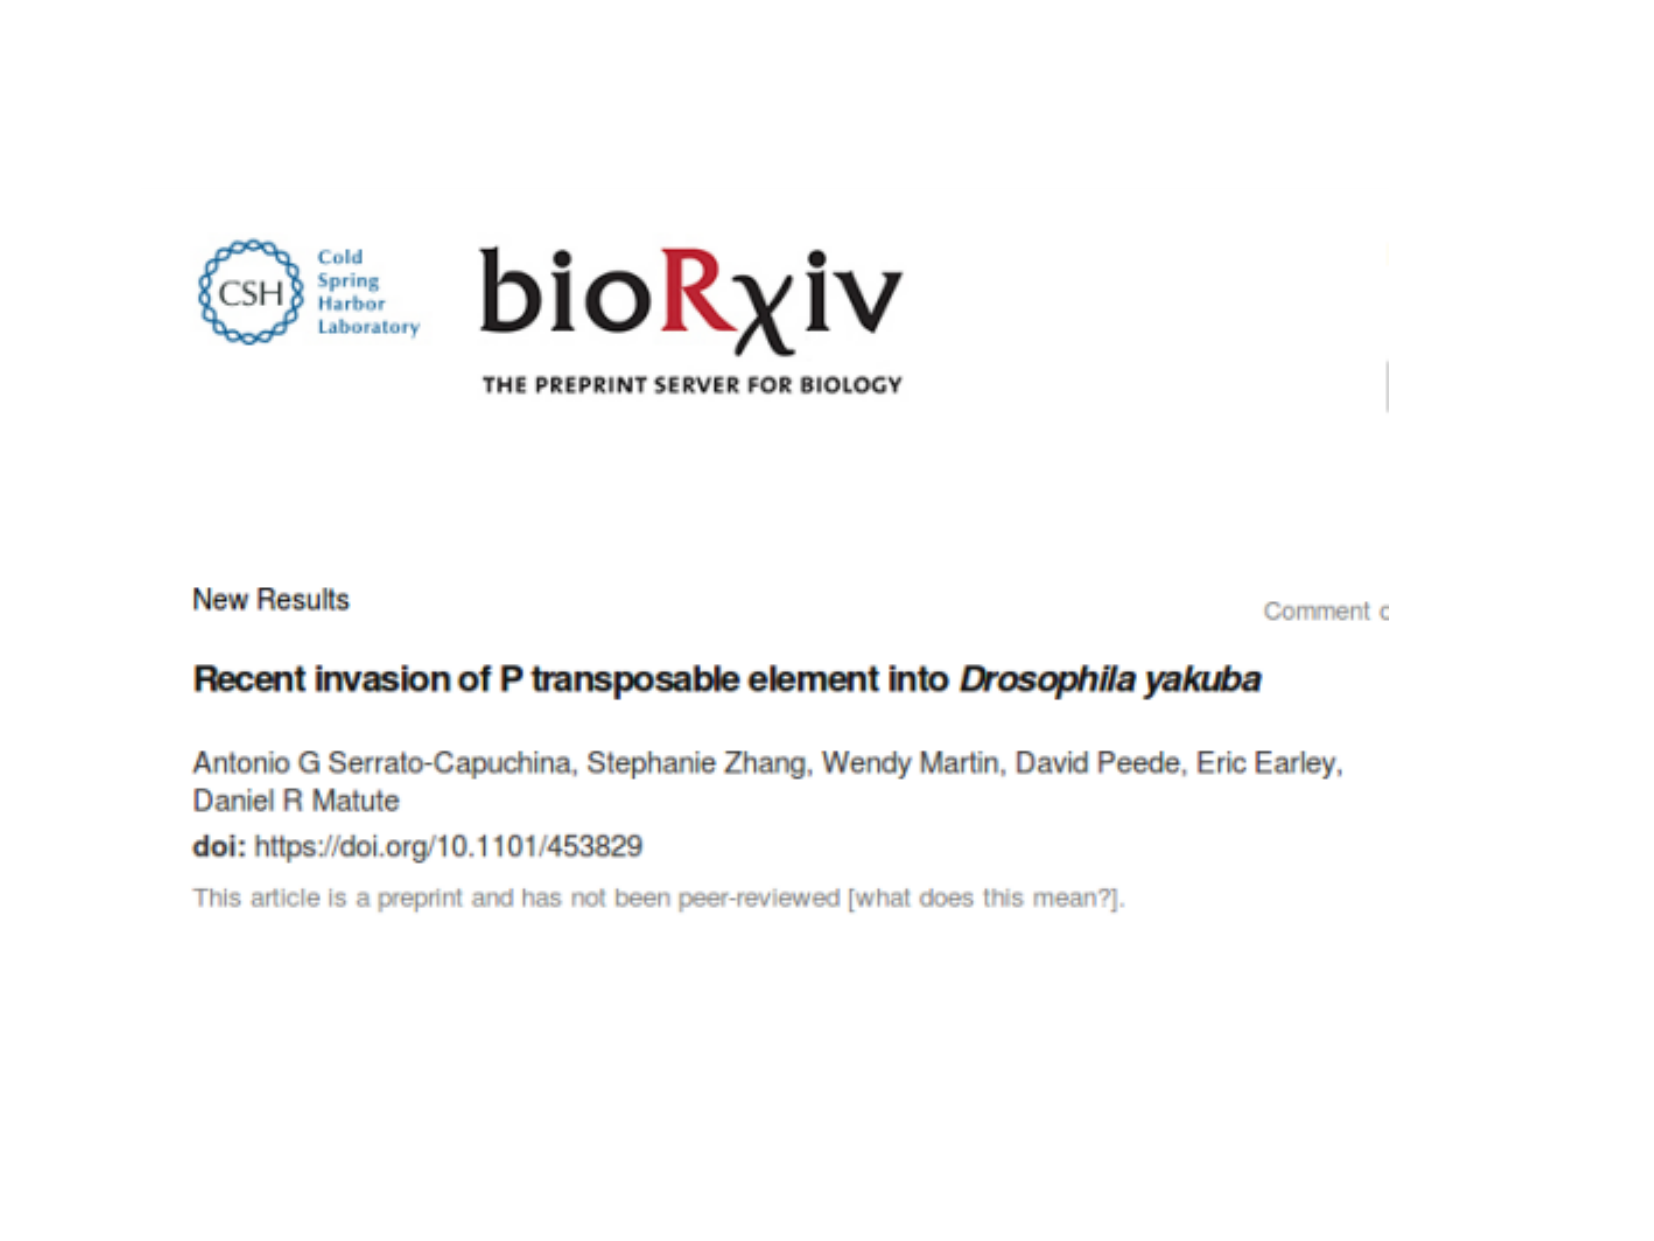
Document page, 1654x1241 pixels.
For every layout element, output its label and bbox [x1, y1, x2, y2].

picture [141, 187, 1389, 929]
